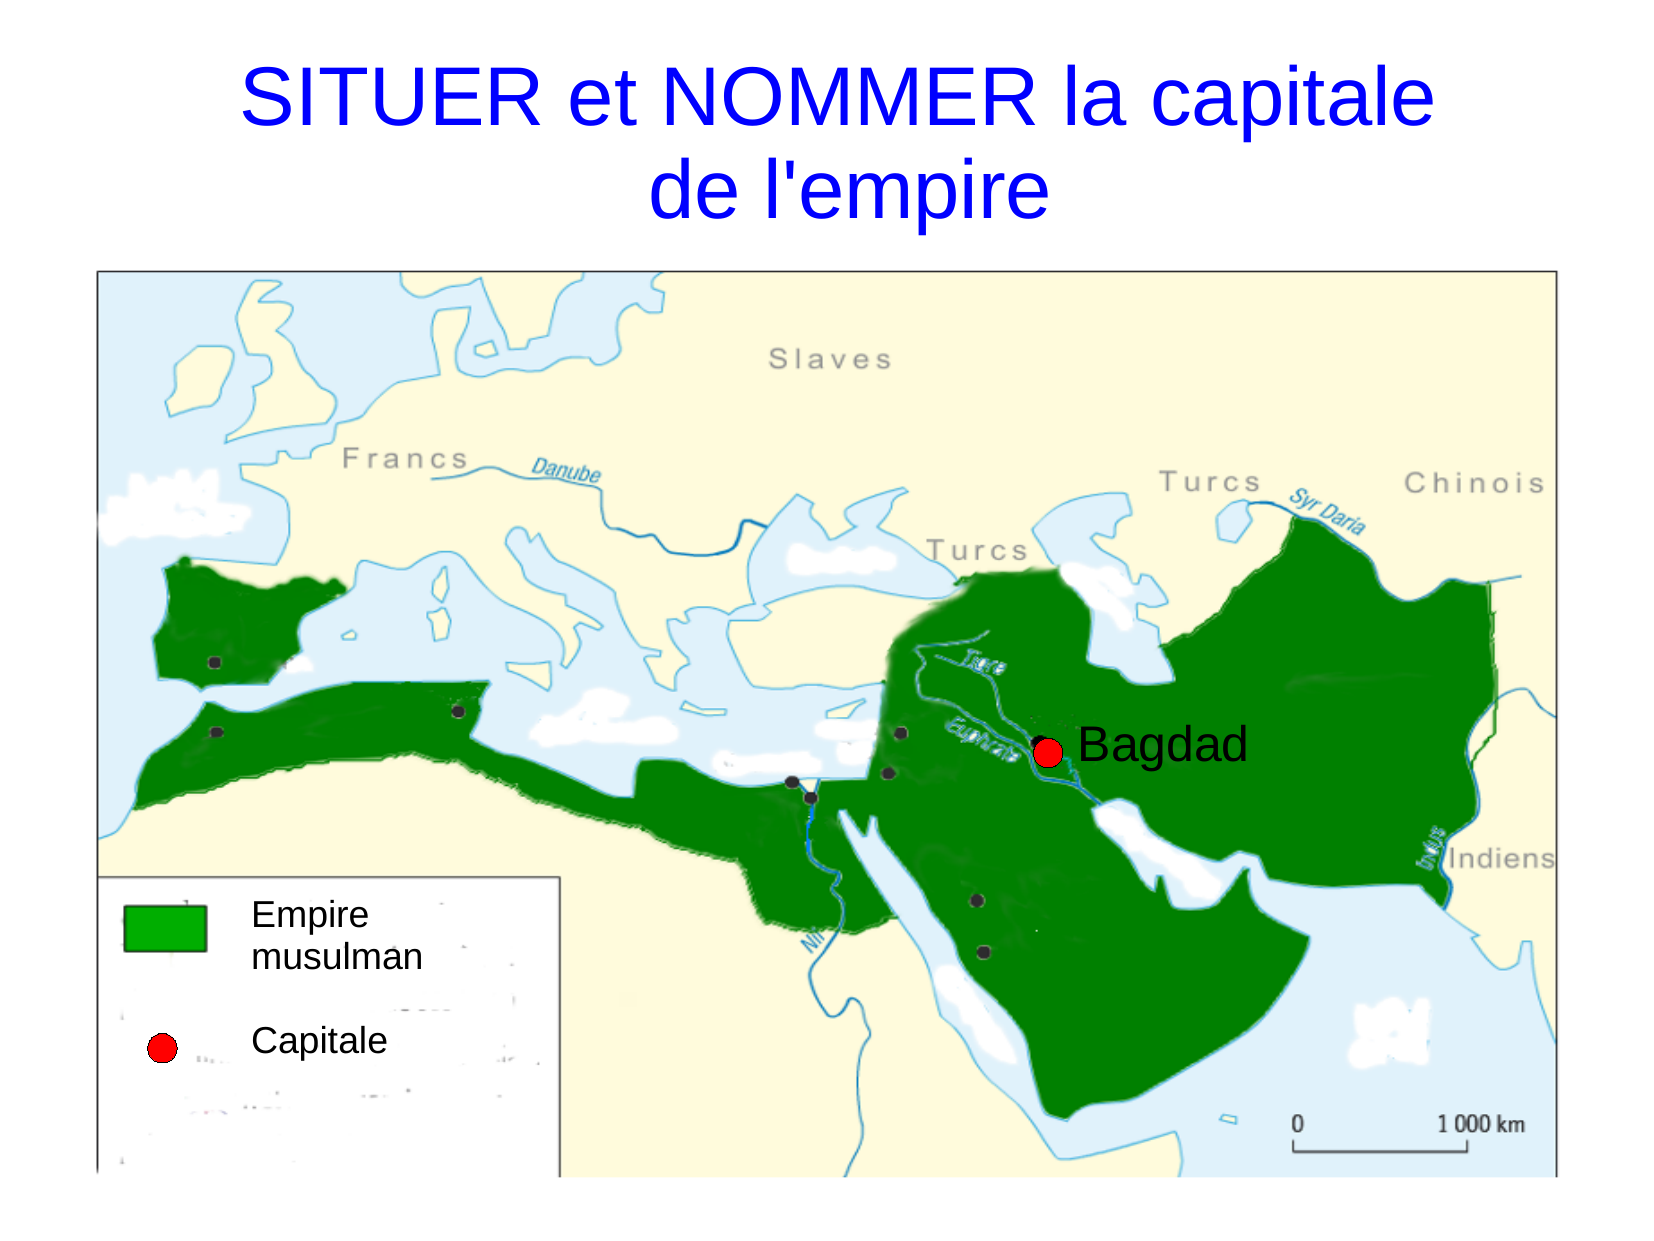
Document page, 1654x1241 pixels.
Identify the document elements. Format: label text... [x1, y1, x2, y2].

picture [88, 265, 1565, 1182]
text_box [147, 1033, 178, 1063]
text_box Empire musulman Capitale [236, 885, 502, 1111]
text_box Bagdad [1062, 708, 1329, 880]
title SITUER et NOMMER la capitale de l'empire [106, 50, 1595, 237]
text_box [1033, 738, 1062, 768]
